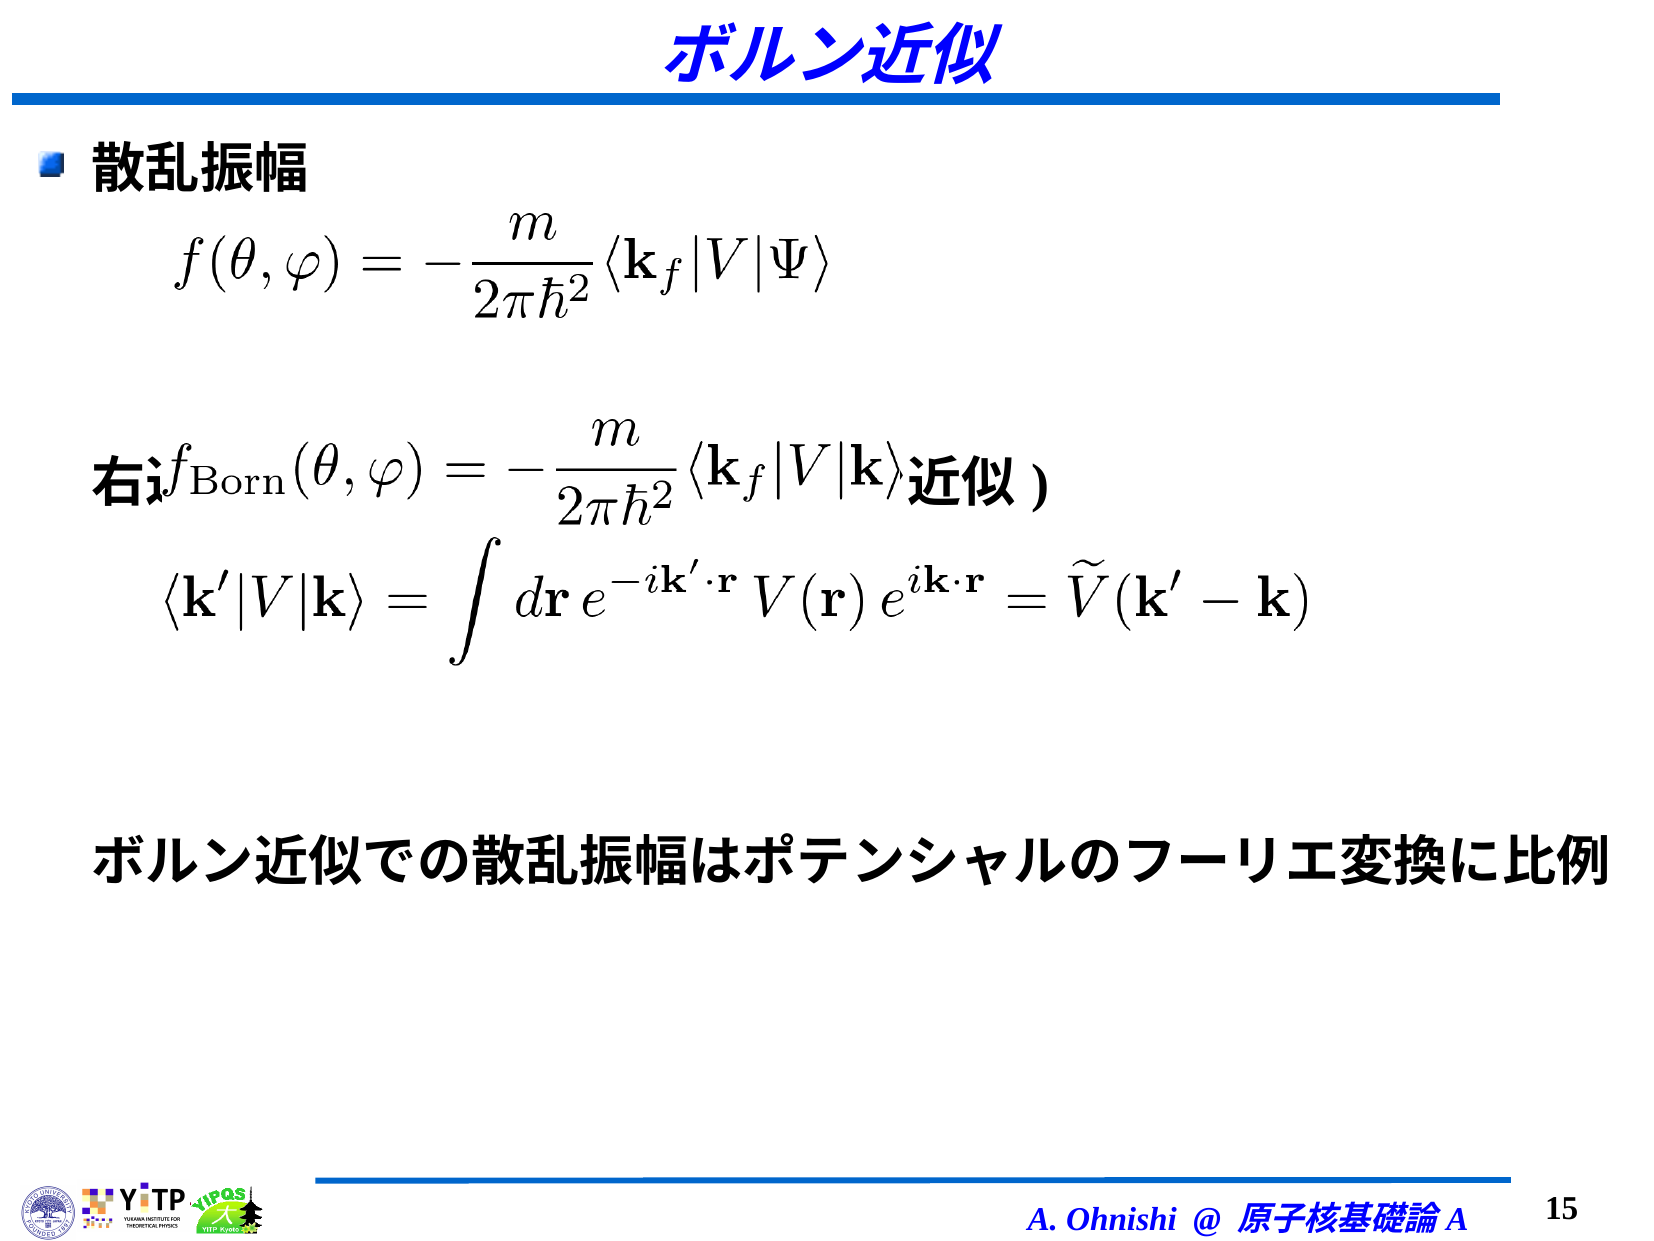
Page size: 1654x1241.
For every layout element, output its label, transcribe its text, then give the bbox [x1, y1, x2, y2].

picture [77, 1179, 263, 1234]
picture [20, 1185, 76, 1241]
list 散乱振幅 右辺のψを平面波で近似(ボルン近似) ボルン近似での散乱振幅はポテンシャルのフーリエ変換に比例 [20, 124, 1621, 1137]
picture [174, 213, 828, 318]
title ボルン近似 [0, 0, 1654, 99]
picture [165, 536, 1307, 666]
picture [162, 419, 900, 525]
